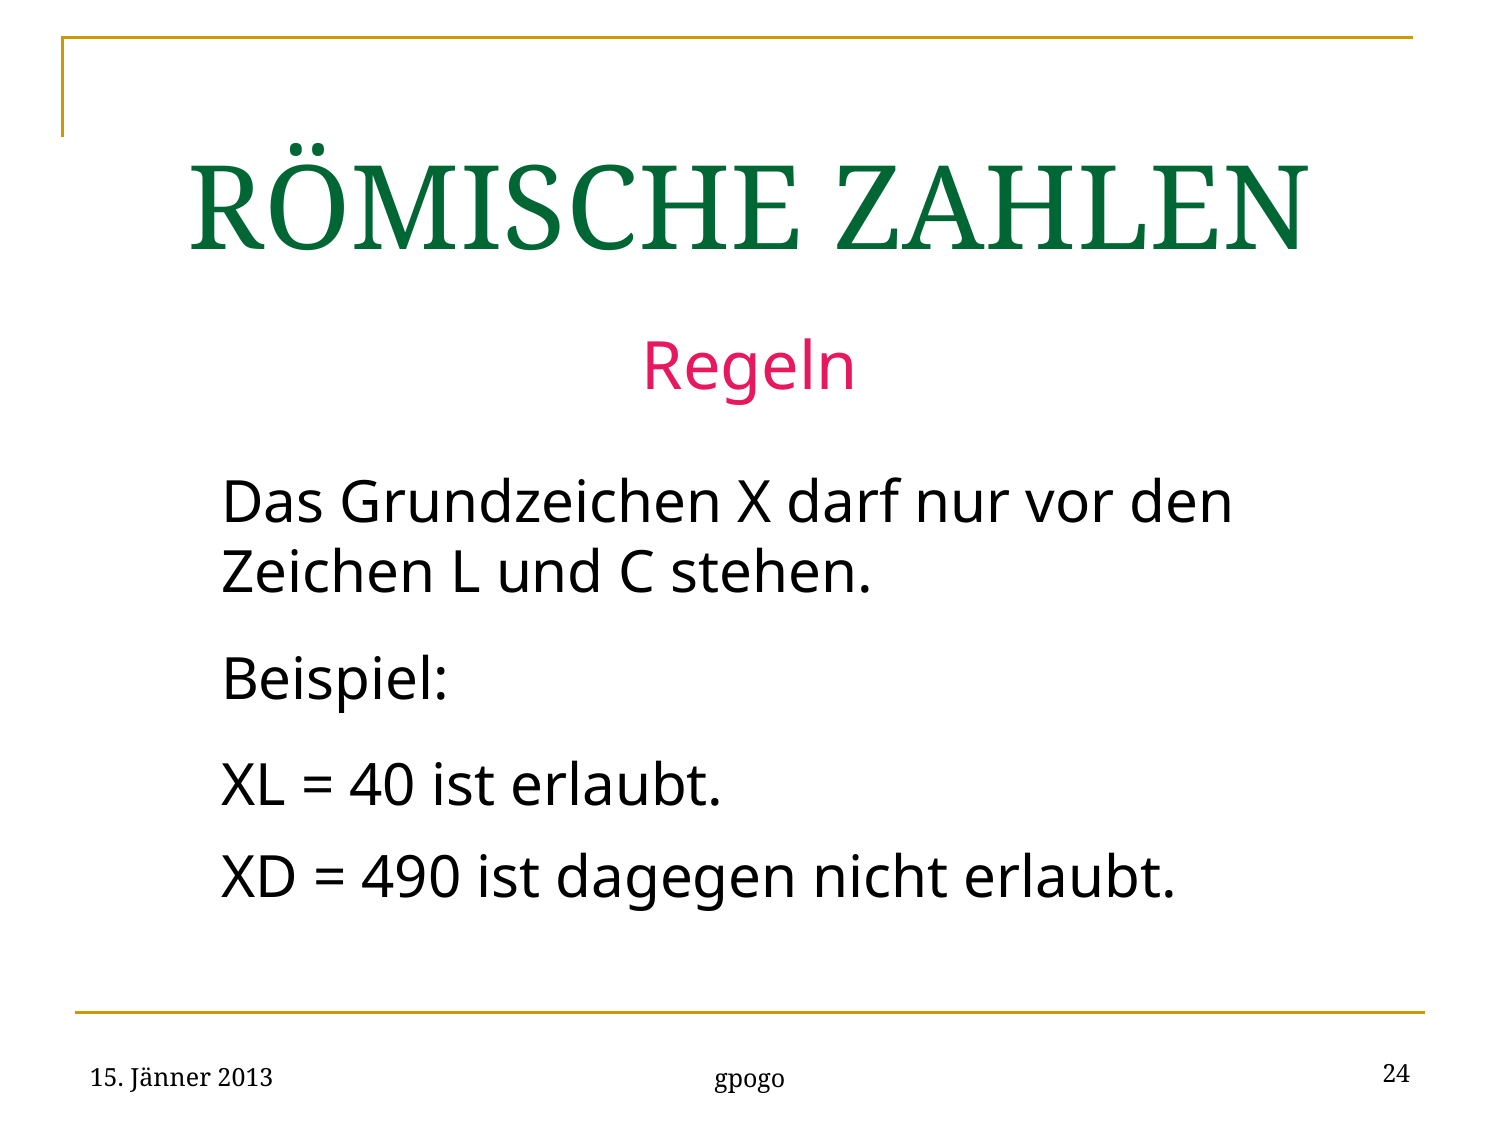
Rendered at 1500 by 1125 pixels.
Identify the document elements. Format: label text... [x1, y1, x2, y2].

text_box Regeln [437, 315, 1063, 411]
text_box gpogo [512, 1025, 988, 1101]
text_box XD = 490 ist dagegen nicht erlaubt. [206, 831, 1294, 918]
text_box XL = 40 ist erlaubt. [206, 739, 1294, 826]
text_box Das Grundzeichen X darf nur vor den Zeichen L und C stehen. [206, 456, 1294, 612]
text_box 15. Jänner 2013 [74, 1024, 426, 1100]
text_box <Nummer> [1074, 1024, 1426, 1100]
text_box Beispiel: [206, 633, 1294, 719]
title RÖMISCHE ZAHLEN [141, 82, 1359, 279]
